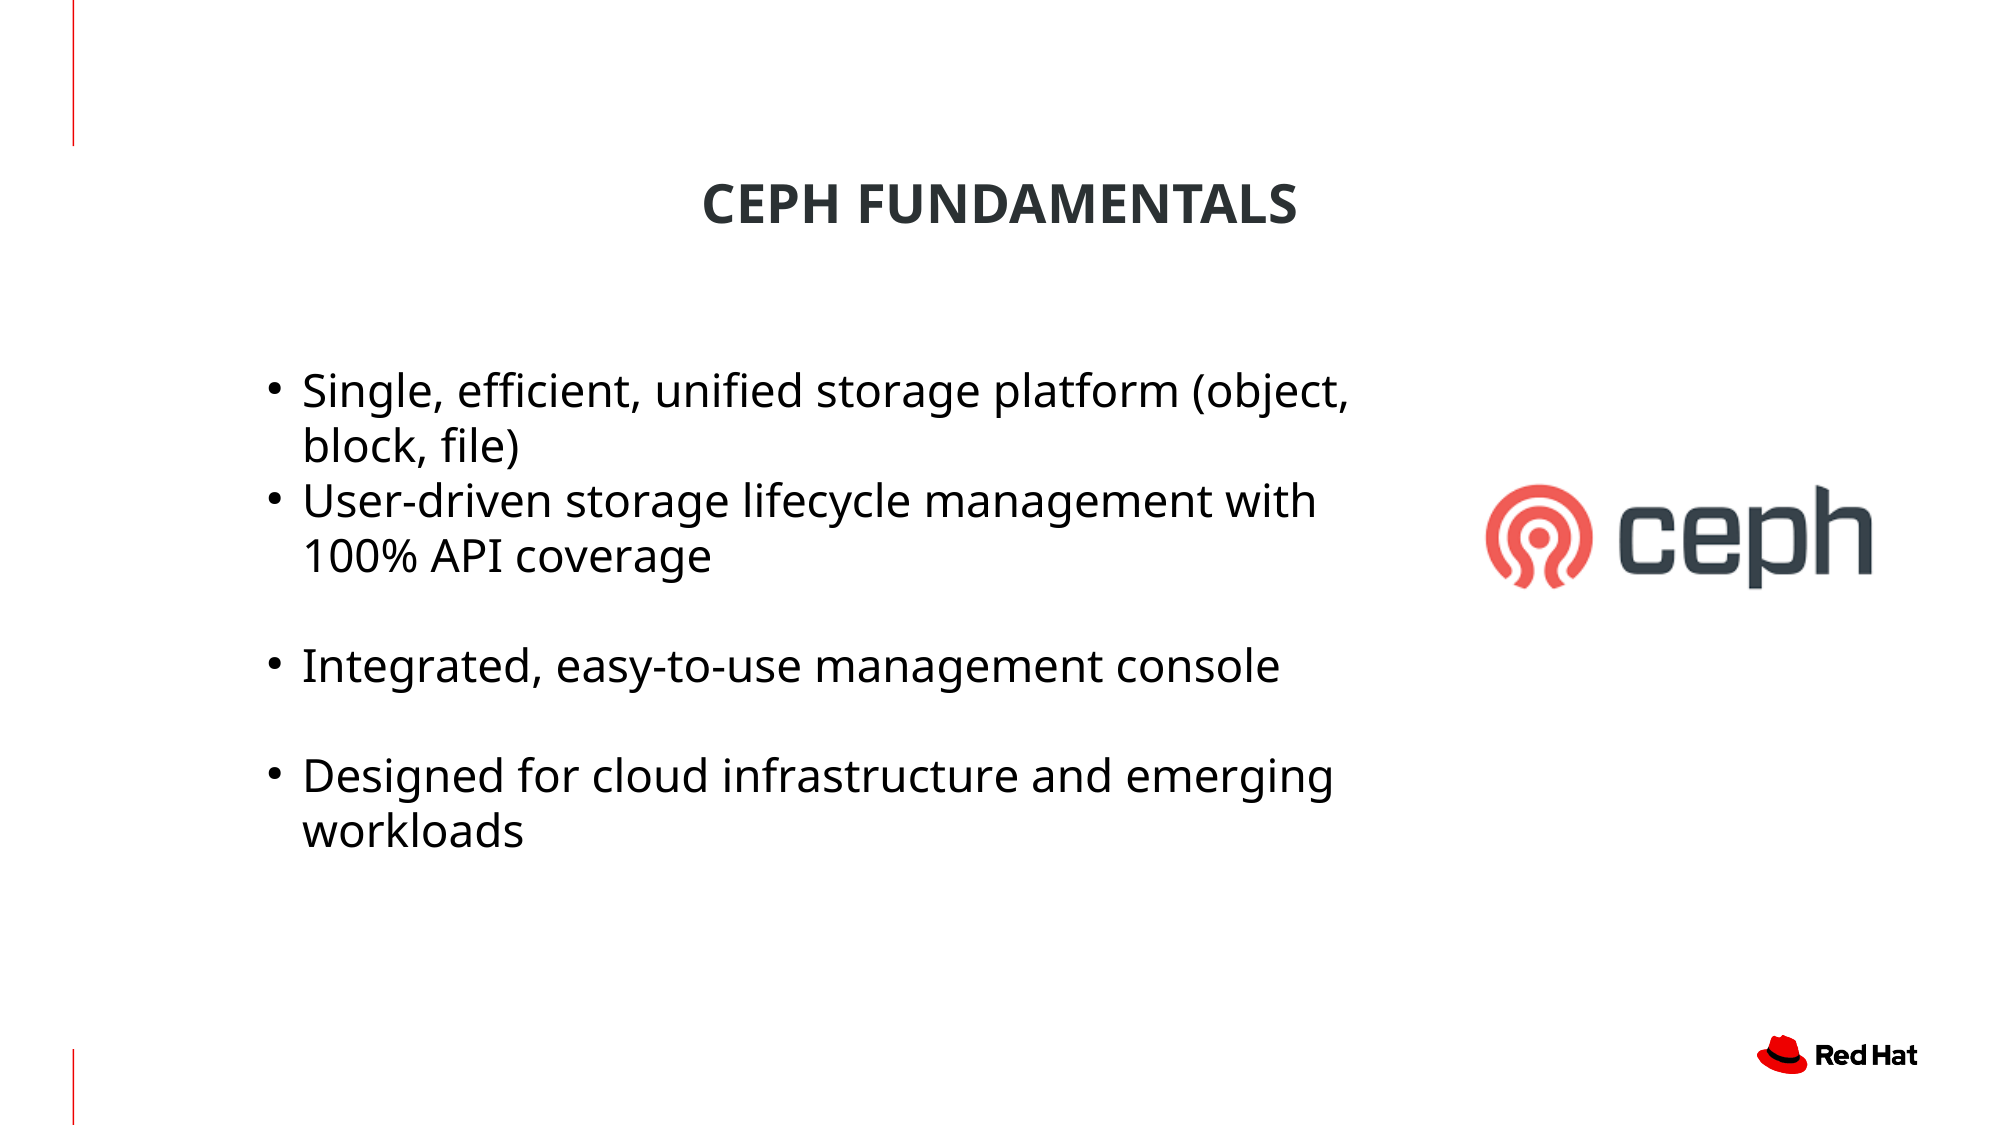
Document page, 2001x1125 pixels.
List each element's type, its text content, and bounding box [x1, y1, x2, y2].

picture [1757, 1035, 1918, 1074]
text_box Single, efficient, unified storage platform (object, block, file) User-driven storage lifecycle management with 100% API coverage Integrated, easy-to-use management console Designed for cloud infrastructure and emerging workloads [251, 299, 1433, 1085]
title Ceph fundamentals [288, 154, 1714, 314]
picture [1419, 418, 1939, 656]
